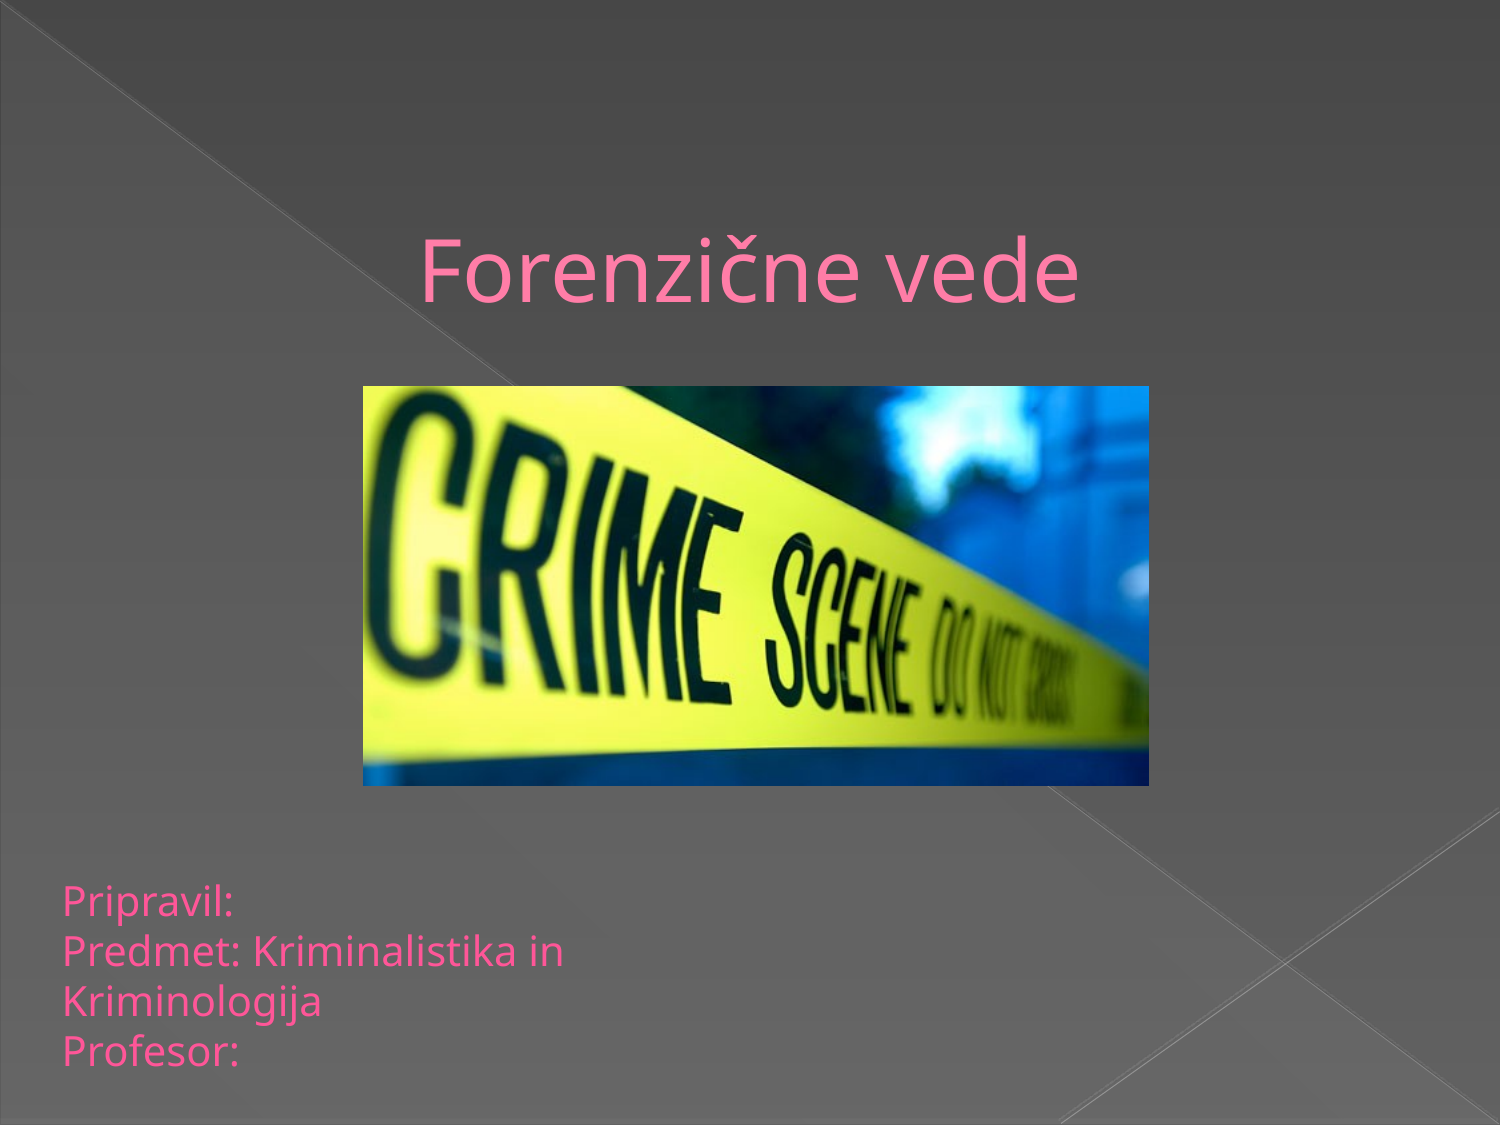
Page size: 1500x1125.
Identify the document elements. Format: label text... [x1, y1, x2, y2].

text_box Pripravil: Predmet: Kriminalistika in Kriminologija Profesor: [46, 867, 797, 1083]
picture [824, 386, 831, 392]
picture [363, 386, 1149, 786]
title Forenzične vede [35, 152, 1386, 382]
